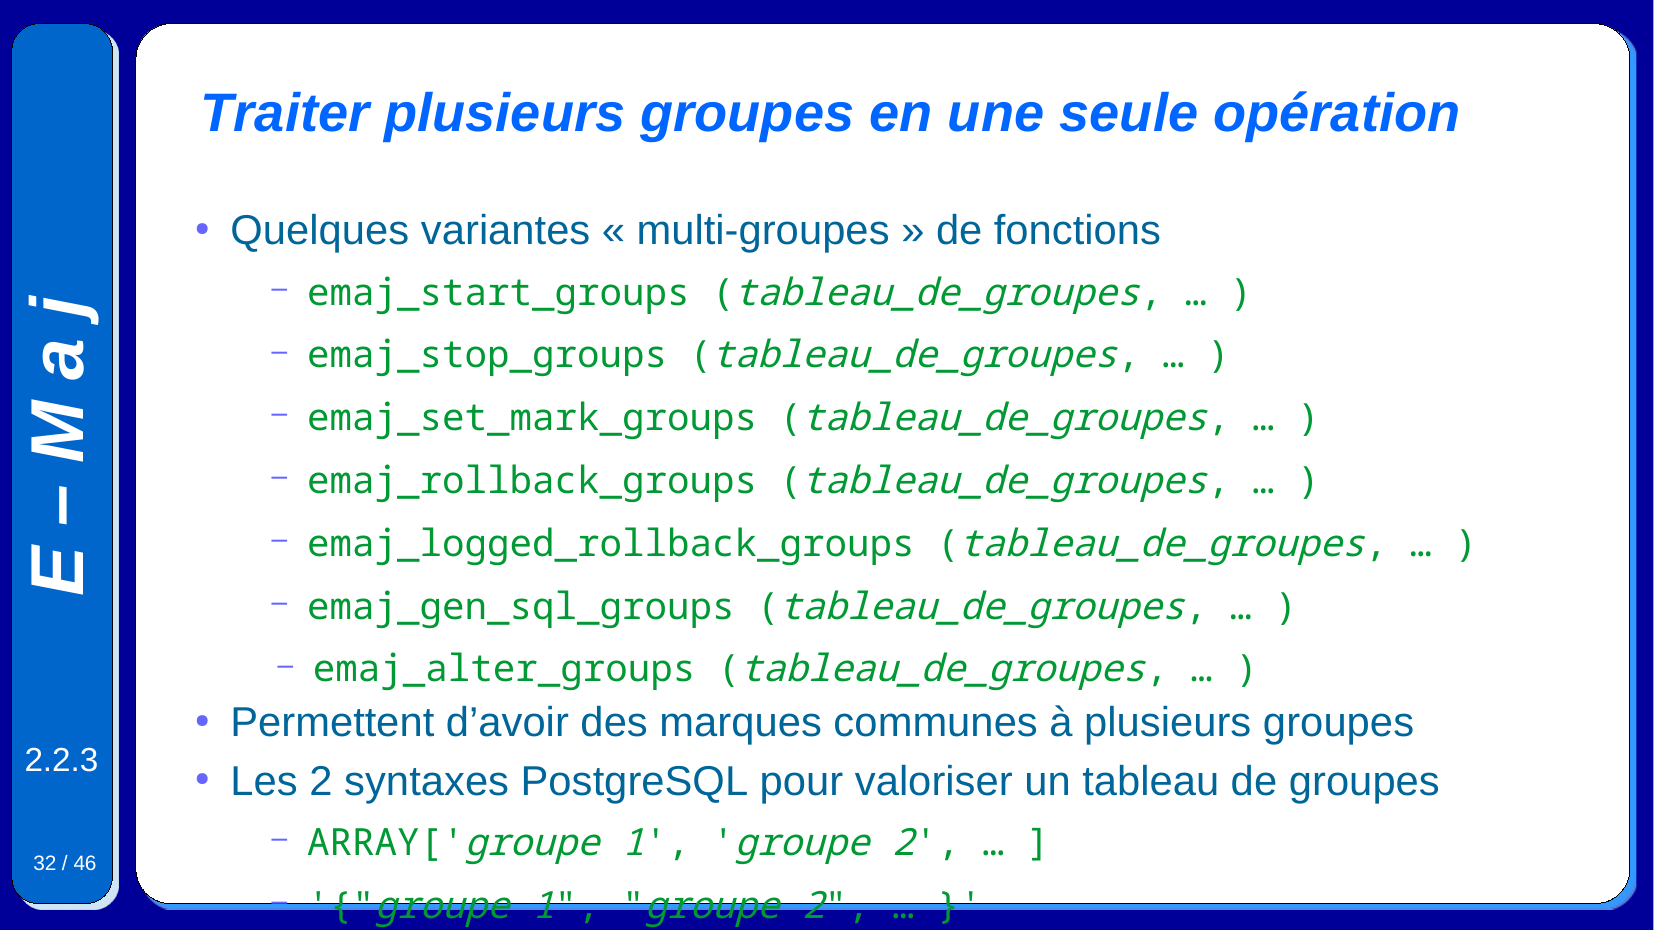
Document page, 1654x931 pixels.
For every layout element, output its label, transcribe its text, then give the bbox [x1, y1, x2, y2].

title Traiter plusieurs groupes en une seule opération [200, 34, 1575, 191]
list Quelques variantes « multi-groupes » de fonctions emaj_start_groups (tableau_de_groupes, … ) emaj_stop_groups (tableau_de_groupes, … ) emaj_set_mark_groups (tableau_de_groupes, … ) emaj_rollback_groups (tableau_de_groupes, … ) emaj_logged_rollback_groups (tableau_de_groupes, … ) emaj_gen_sql_groups (tableau_de_groupes, … ) emaj_alter_groups (tableau_de_groupes, … ) Permettent d’avoir des marques communes à plusieurs groupes Les 2 syntaxes PostgreSQL pour valoriser un tableau de groupes ARRAY['groupe 1', 'groupe 2', … ] '{"groupe 1", "groupe 2", … }' [177, 206, 1587, 862]
